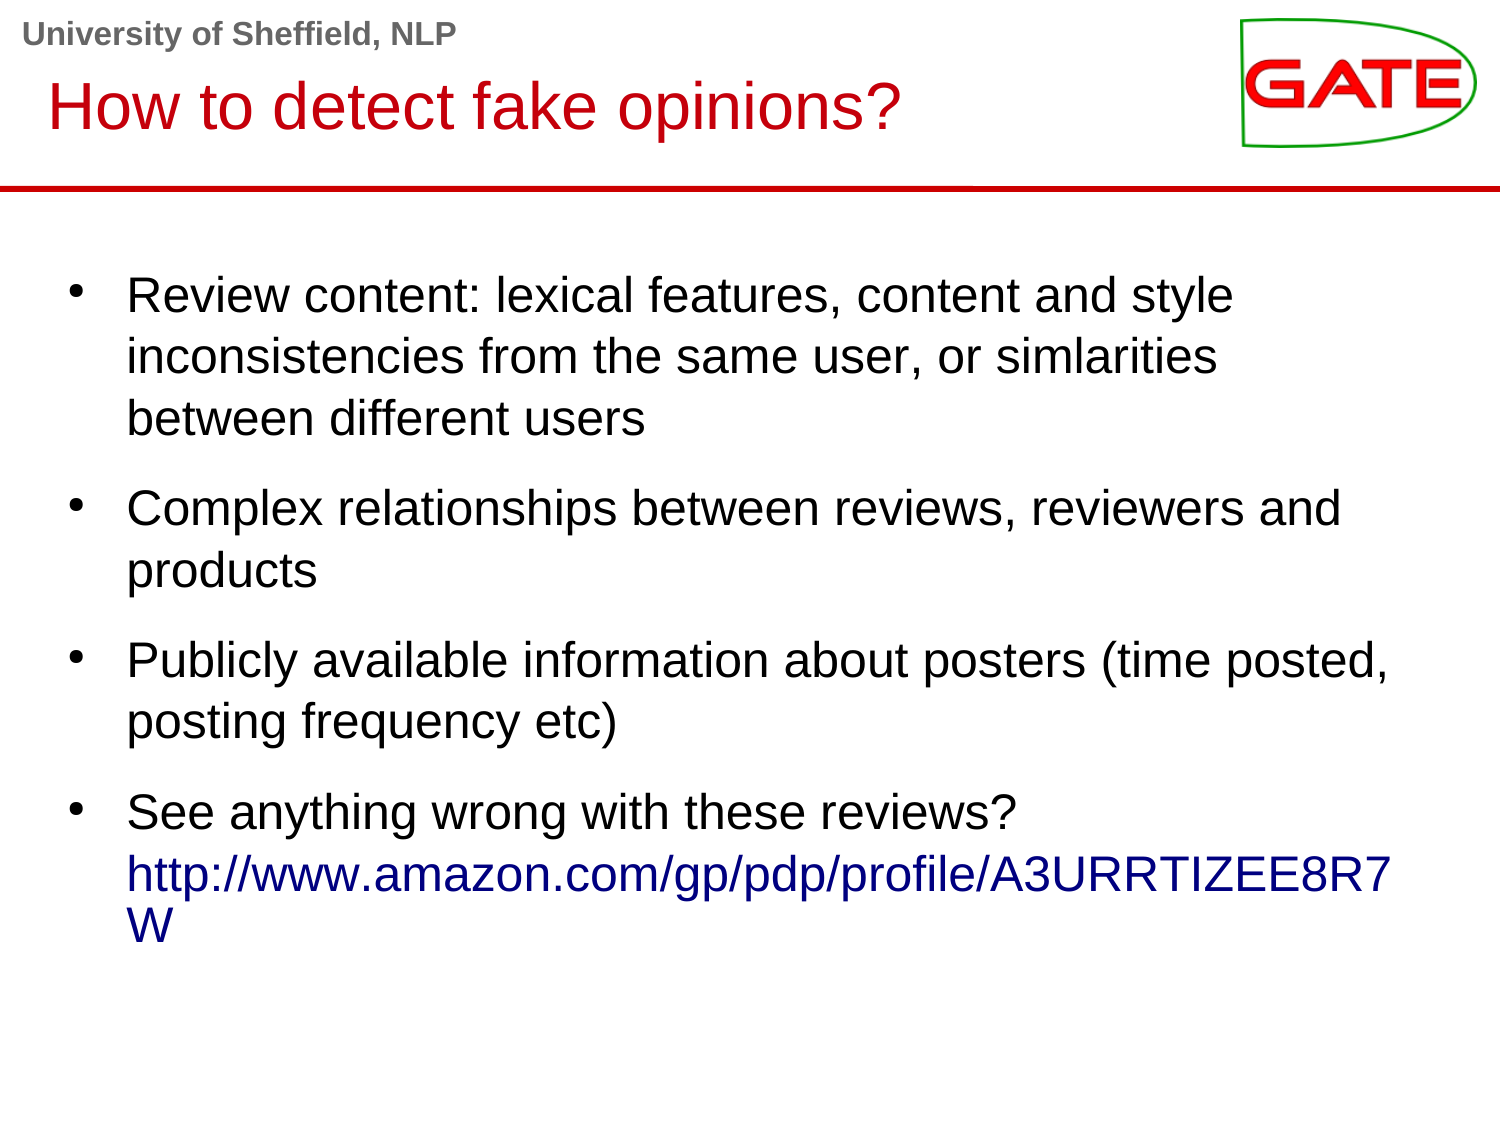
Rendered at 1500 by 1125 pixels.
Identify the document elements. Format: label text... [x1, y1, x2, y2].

title How to detect fake opinions? [47, 47, 1267, 168]
picture [1240, 18, 1477, 148]
list Review content: lexical features, content and style inconsistencies from the same user, or simlarities between different users Complex relationships between reviews, reviewers and products Publicly available information about posters (time posted, posting frequency etc) See anything wrong with these reviews? http://www.amazon.com/gp/pdp/profile/A3URRTIZEE8R7W [67, 261, 1418, 1004]
